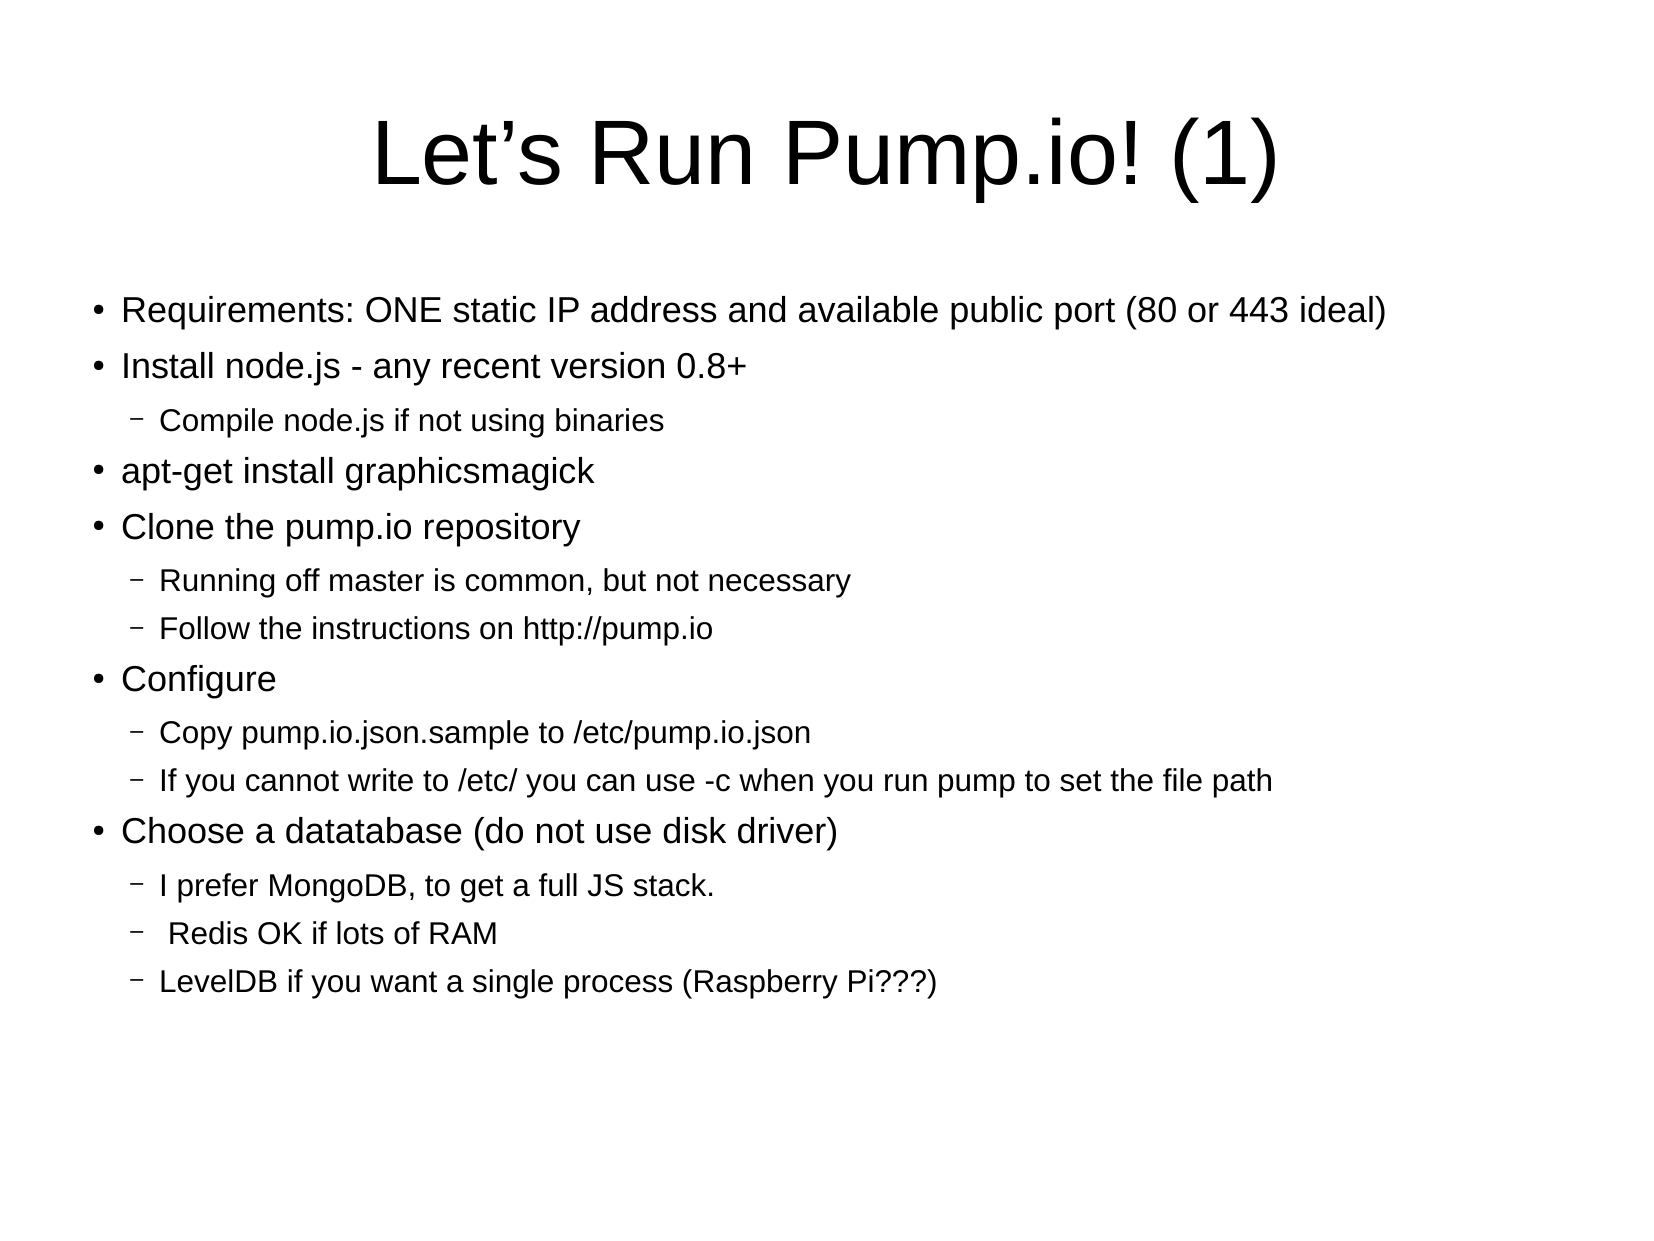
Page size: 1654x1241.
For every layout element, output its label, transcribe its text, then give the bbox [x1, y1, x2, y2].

list Requirements: ONE static IP address and available public port (80 or 443 ideal) Install node.js - any recent version 0.8+ Compile node.js if not using binaries apt-get install graphicsmagick Clone the pump.io repository Running off master is common, but not necessary Follow the instructions on http://pump.io Configure Copy pump.io.json.sample to /etc/pump.io.json If you cannot write to /etc/ you can use -c when you run pump to set the file path Choose a datatabase (do not use disk driver) I prefer MongoDB, to get a full JS stack. Redis OK if lots of RAM LevelDB if you want a single process (Raspberry Pi???) [82, 290, 1538, 1010]
title Let’s Run Pump.io! (1) [82, 49, 1571, 257]
